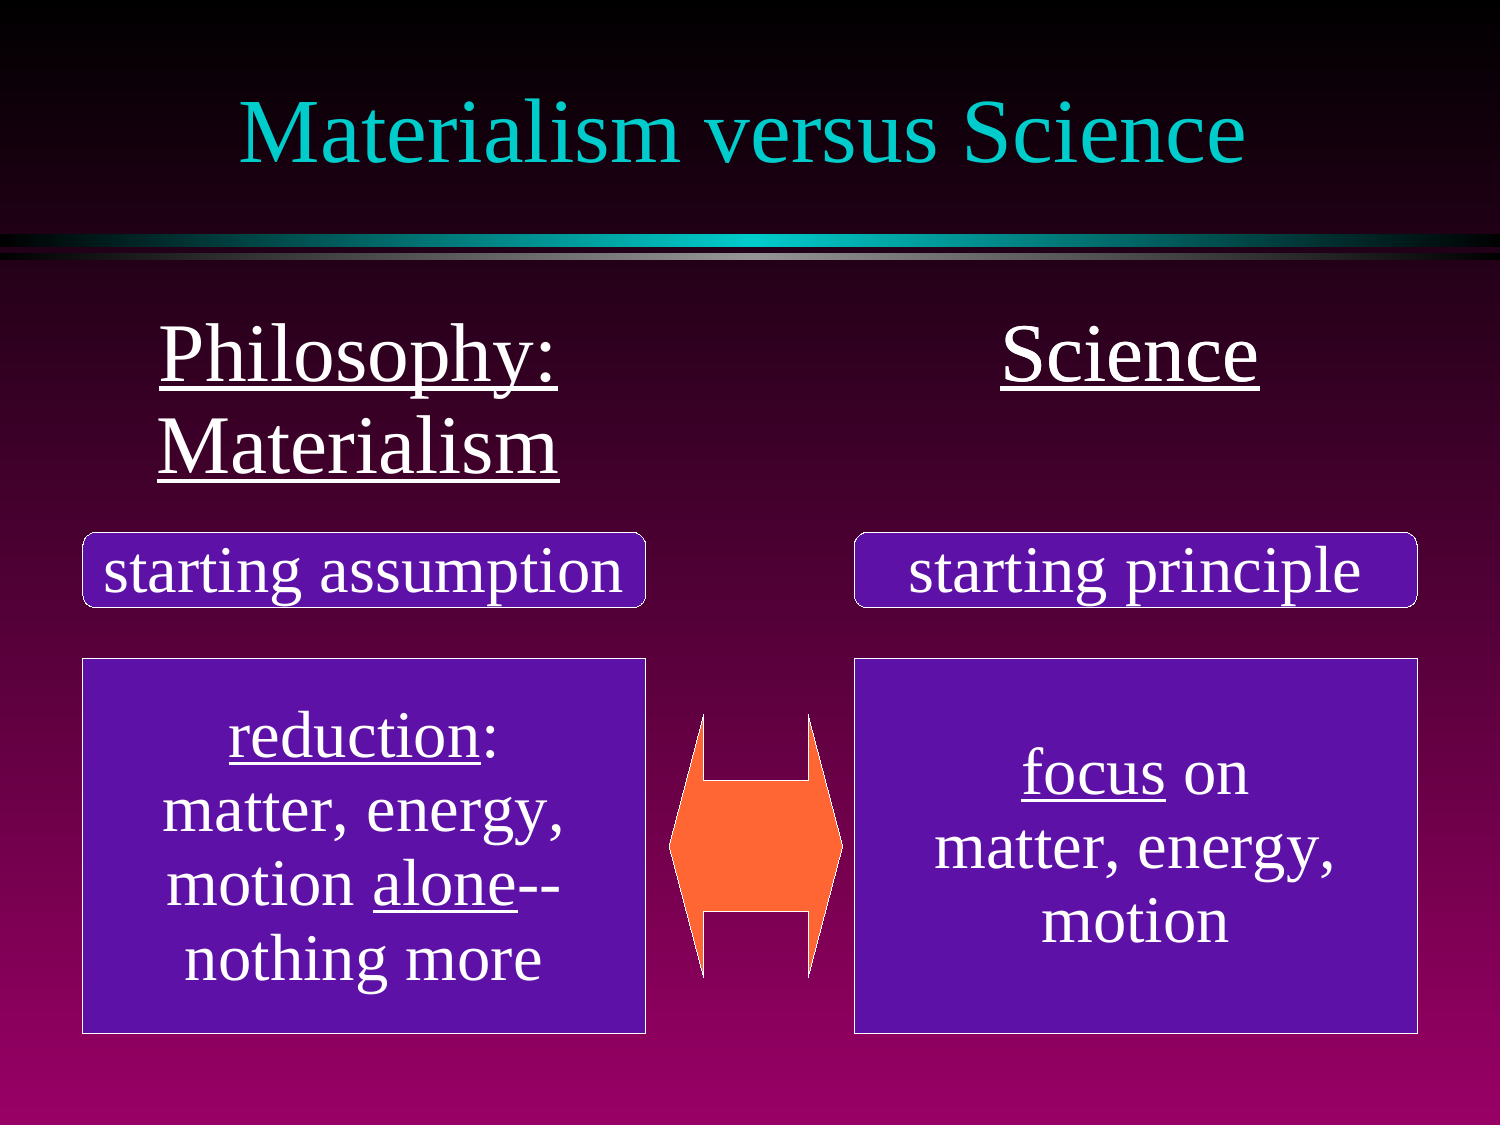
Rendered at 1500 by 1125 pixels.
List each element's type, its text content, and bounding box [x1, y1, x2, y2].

text_box Science [848, 300, 1412, 408]
text_box Philosophy: Materialism [77, 300, 640, 500]
text_box reduction: matter, energy, motion alone-- nothing more [82, 658, 646, 1034]
text_box [669, 714, 843, 978]
text_box starting principle [854, 532, 1418, 608]
text_box focus on matter, energy, motion [854, 658, 1418, 1034]
text_box starting assumption [82, 532, 646, 608]
title Materialism versus Science [187, 56, 1463, 244]
